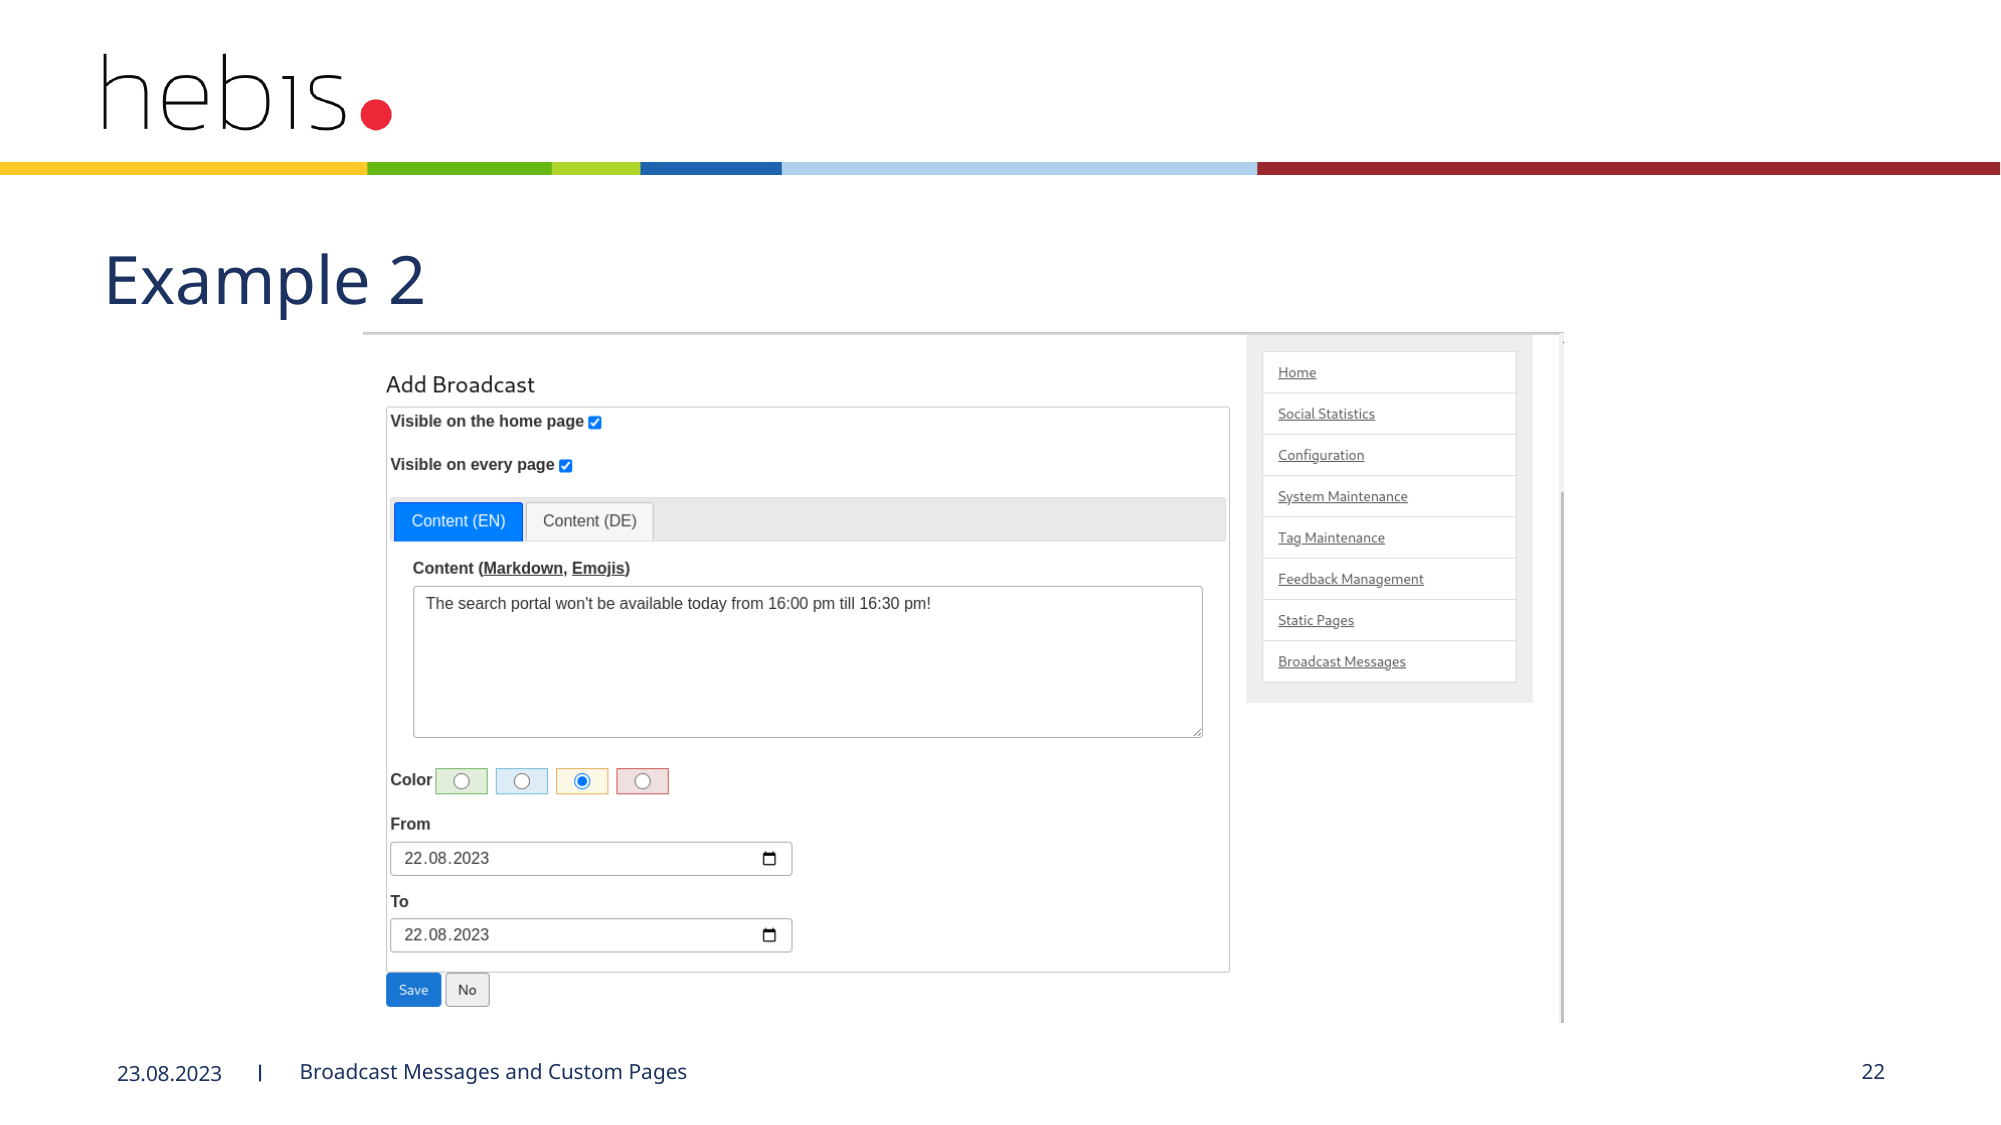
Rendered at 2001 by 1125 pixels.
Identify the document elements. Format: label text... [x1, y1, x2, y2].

picture [363, 332, 1564, 1023]
picture [0, 0, 2001, 248]
list Example 2 [97, 242, 1581, 313]
slide_number 23.08.2023 [102, 1042, 271, 1103]
